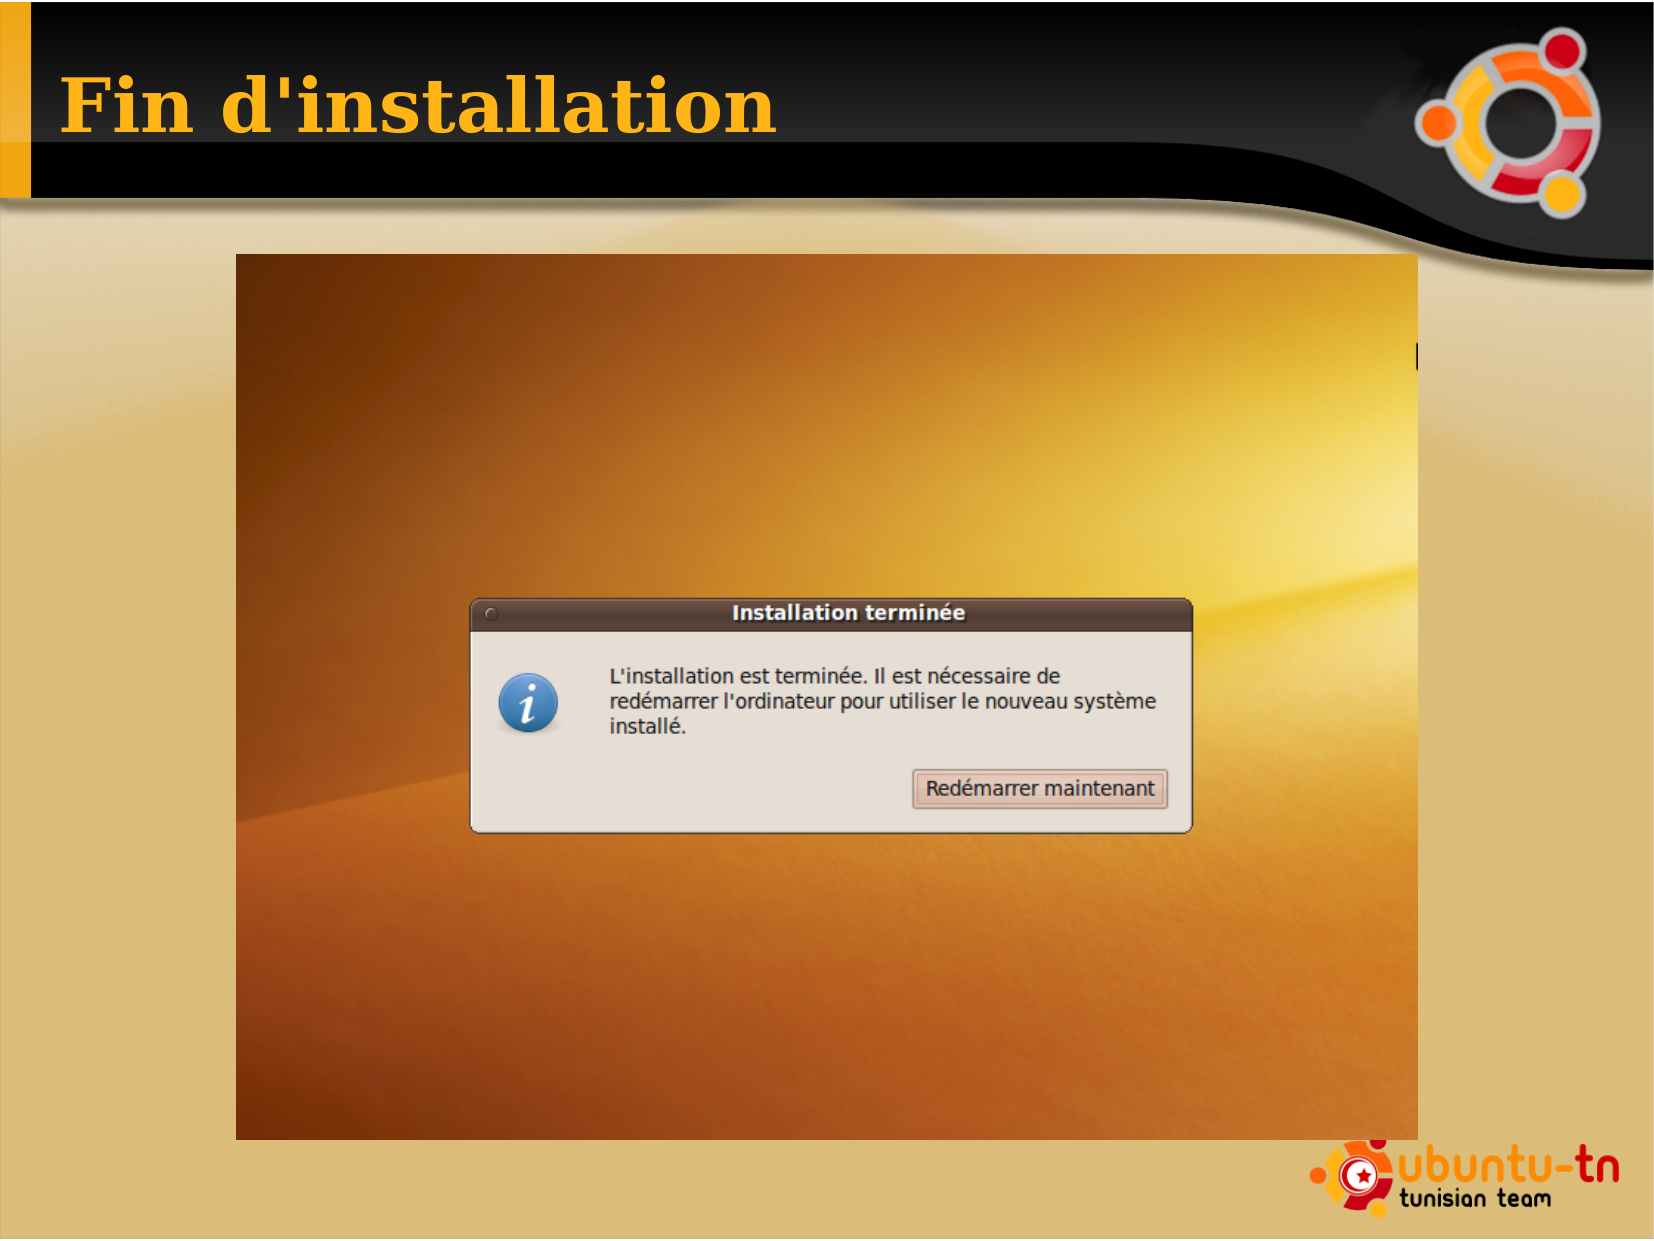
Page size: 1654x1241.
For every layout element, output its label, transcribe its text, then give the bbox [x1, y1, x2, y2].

title Fin d'installation [59, 9, 1447, 202]
picture [0, 0, 1654, 1241]
